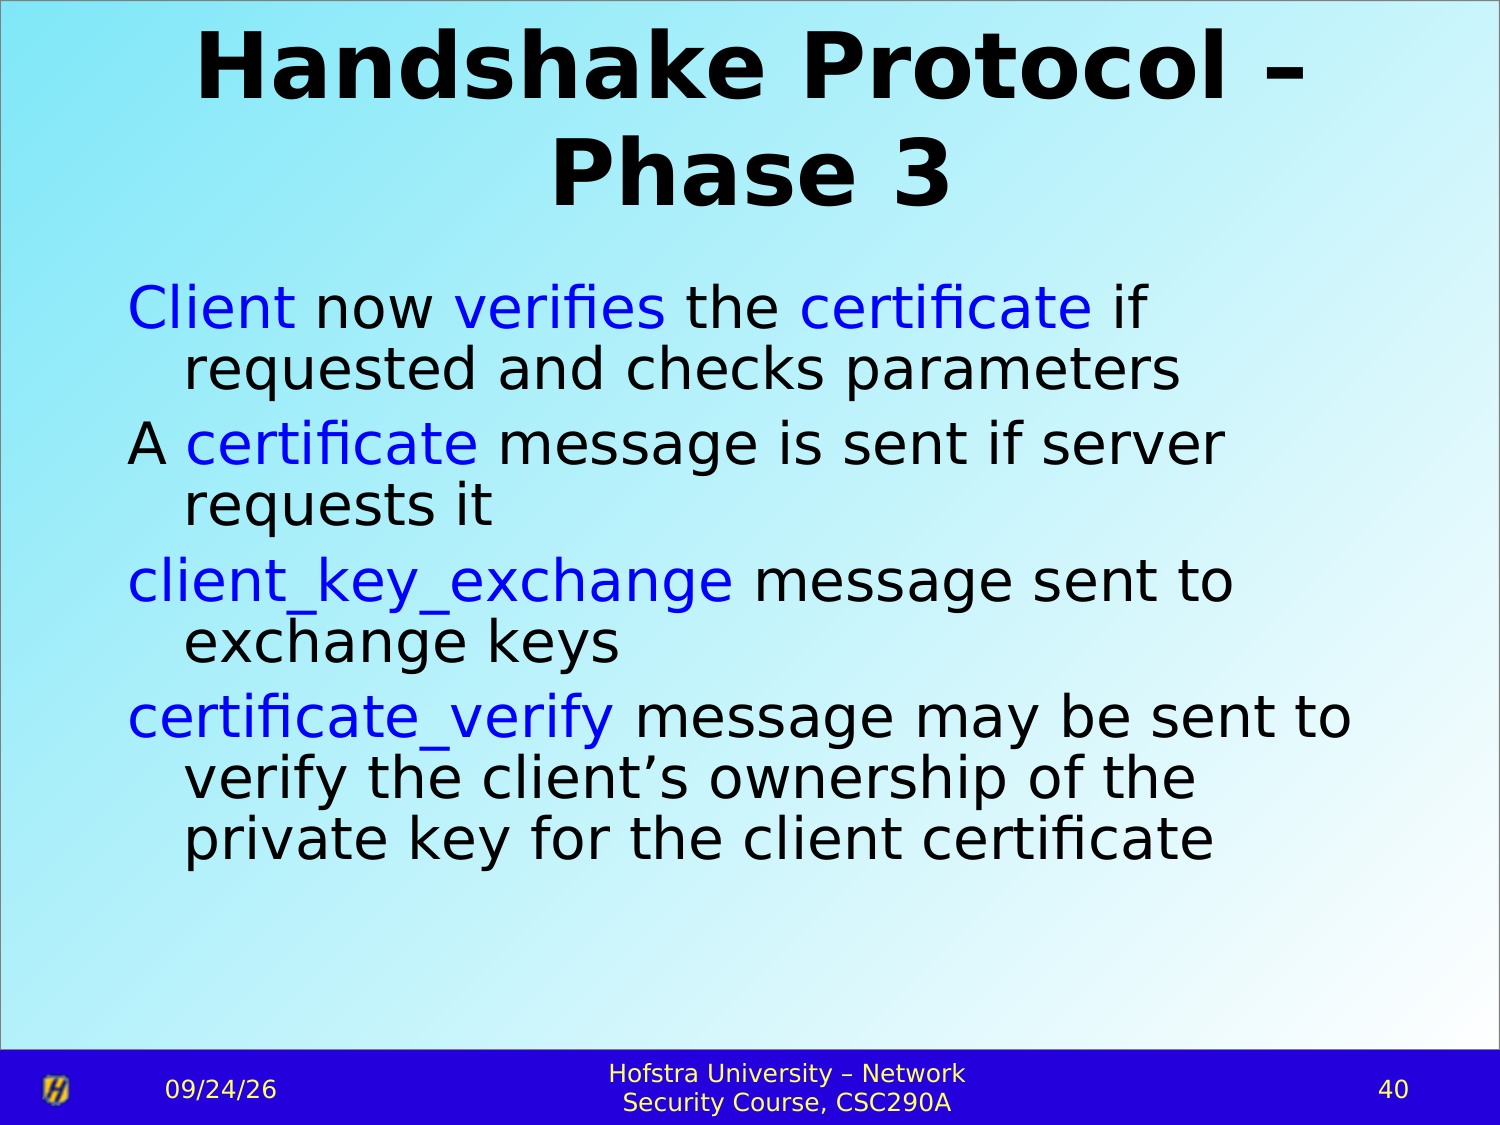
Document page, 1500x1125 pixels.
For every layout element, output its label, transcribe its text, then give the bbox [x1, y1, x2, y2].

title Handshake Protocol – Phase 3 [112, 5, 1391, 236]
picture [37, 1072, 76, 1110]
list Client now verifies the certificate if requested and checks parameters A certificate message is sent if server requests it client_key_exchange message sent to exchange keys certificate_verify message may be sent to verify the client’s ownership of the private key for the client certificate [112, 271, 1388, 976]
